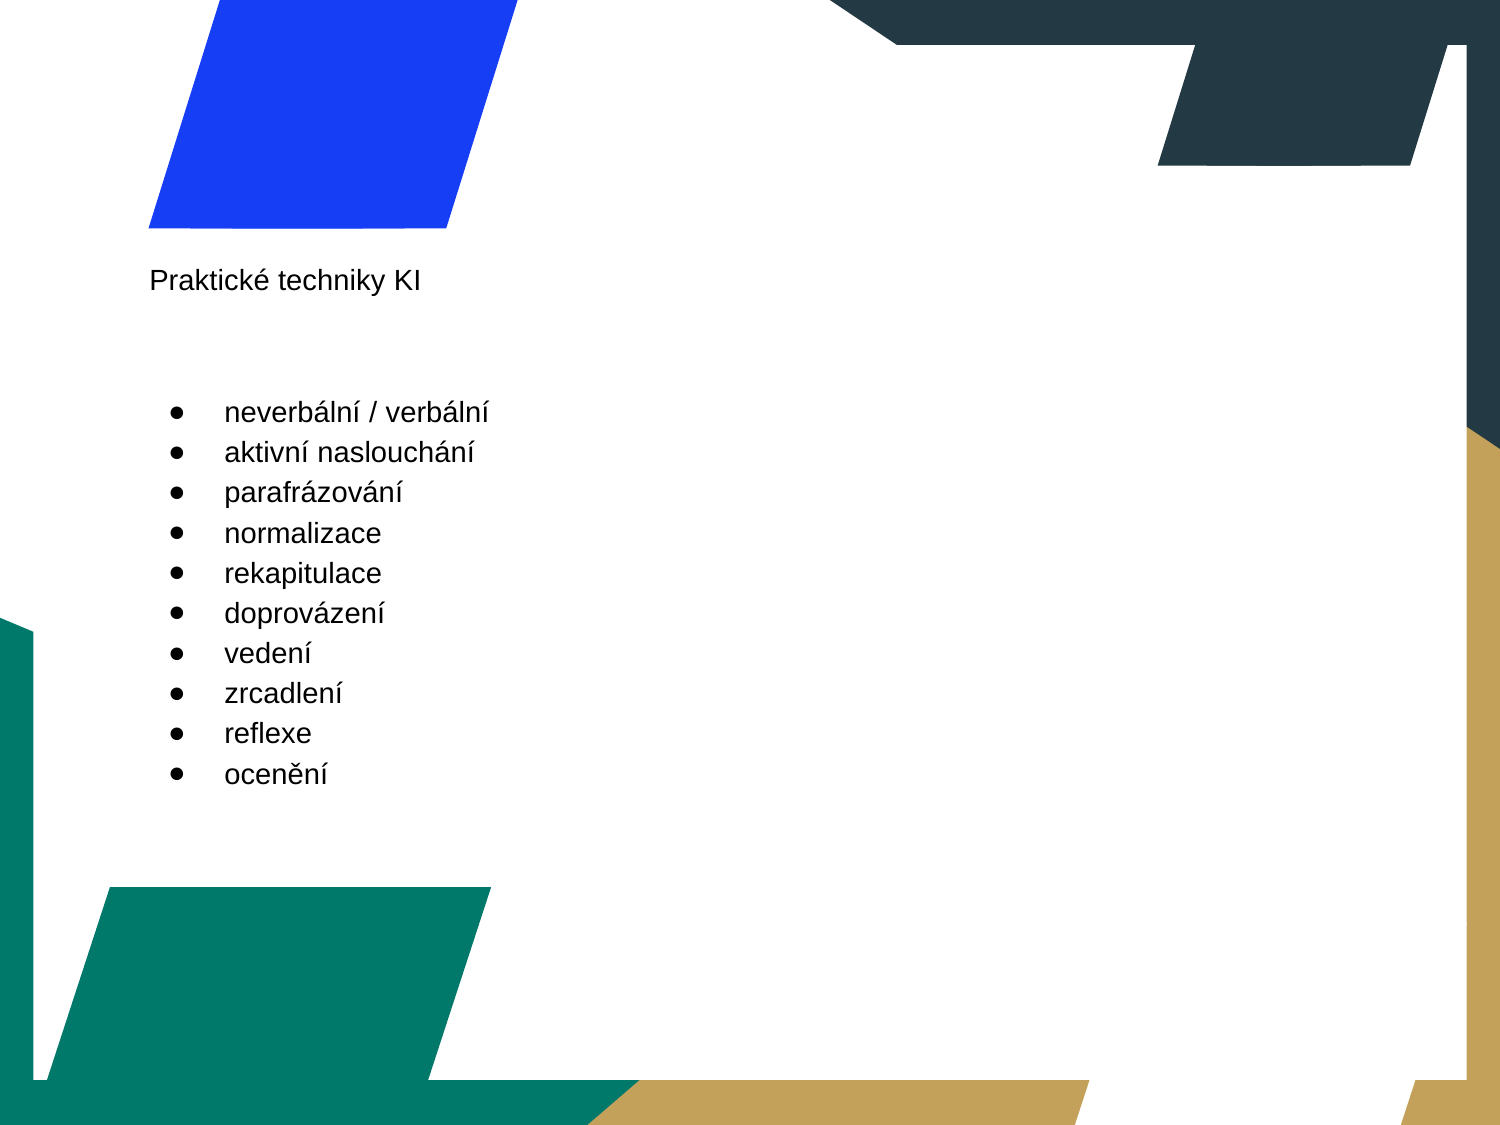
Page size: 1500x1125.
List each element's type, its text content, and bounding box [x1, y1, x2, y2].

title Praktické techniky KI [134, 246, 1366, 373]
list neverbální / verbální aktivní naslouchání parafrázování normalizace rekapitulace doprovázení vedení zrcadlení reflexe ocenění [134, 373, 1366, 1125]
